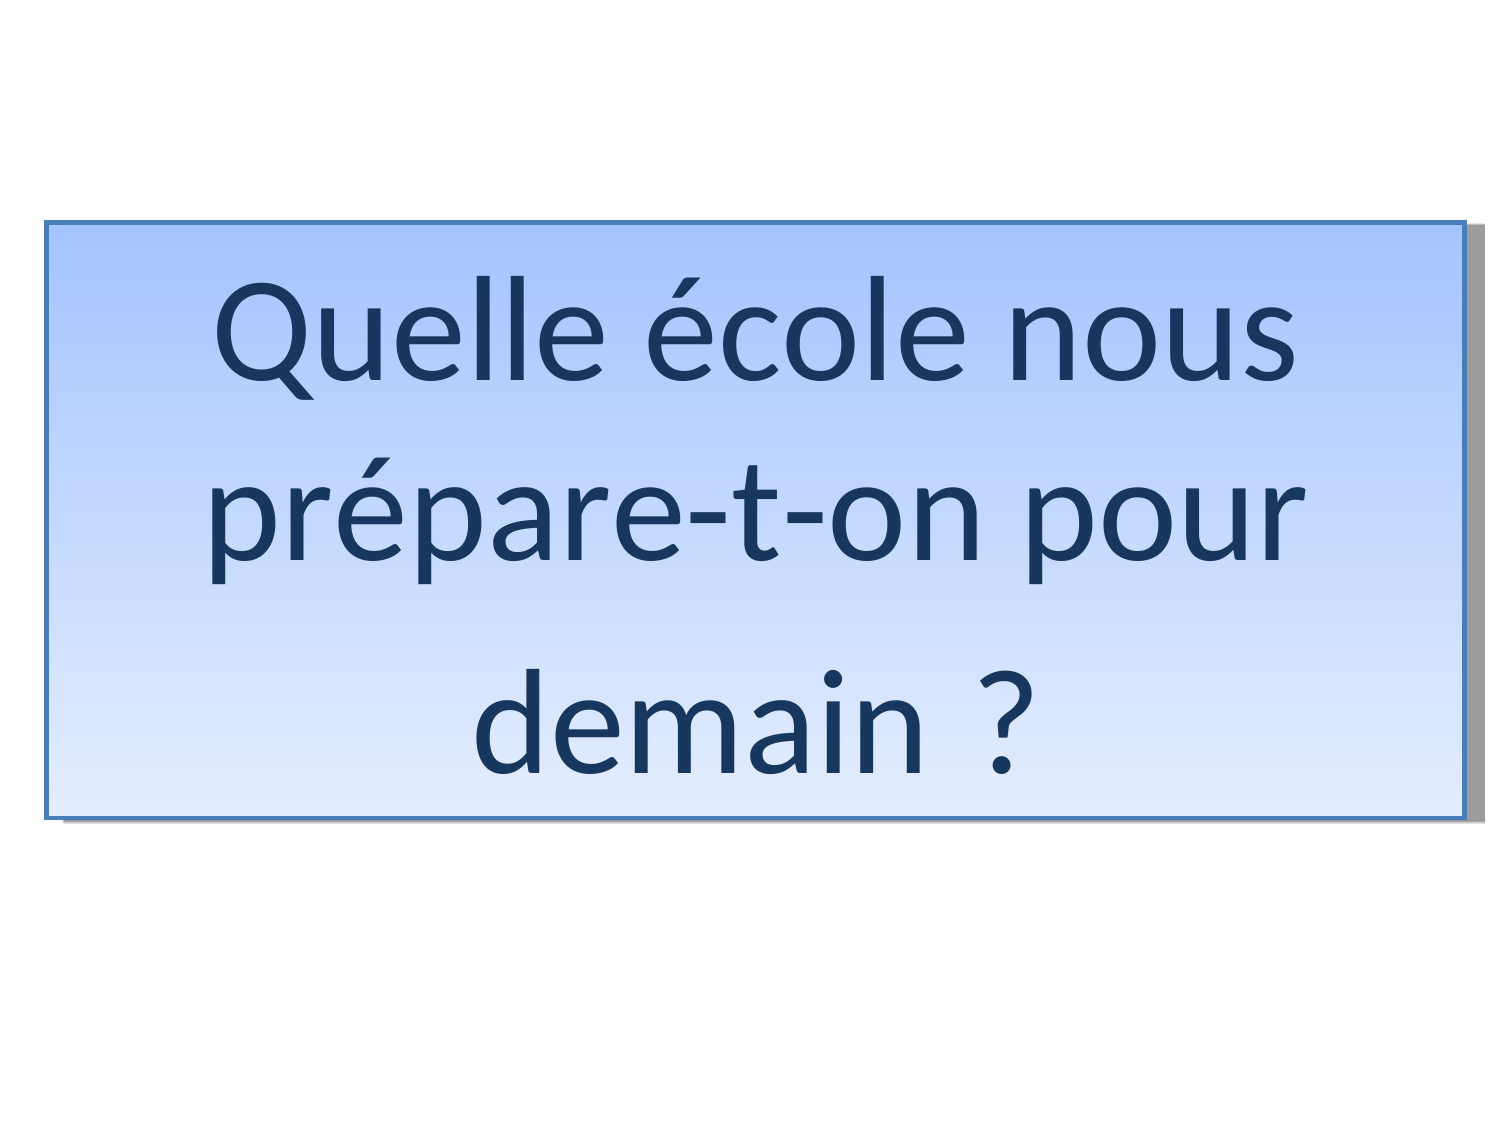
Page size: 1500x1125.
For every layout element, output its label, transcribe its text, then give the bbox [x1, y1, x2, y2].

text_box Quelle école nous prépare-t-on pour demain ? [46, 222, 1465, 818]
